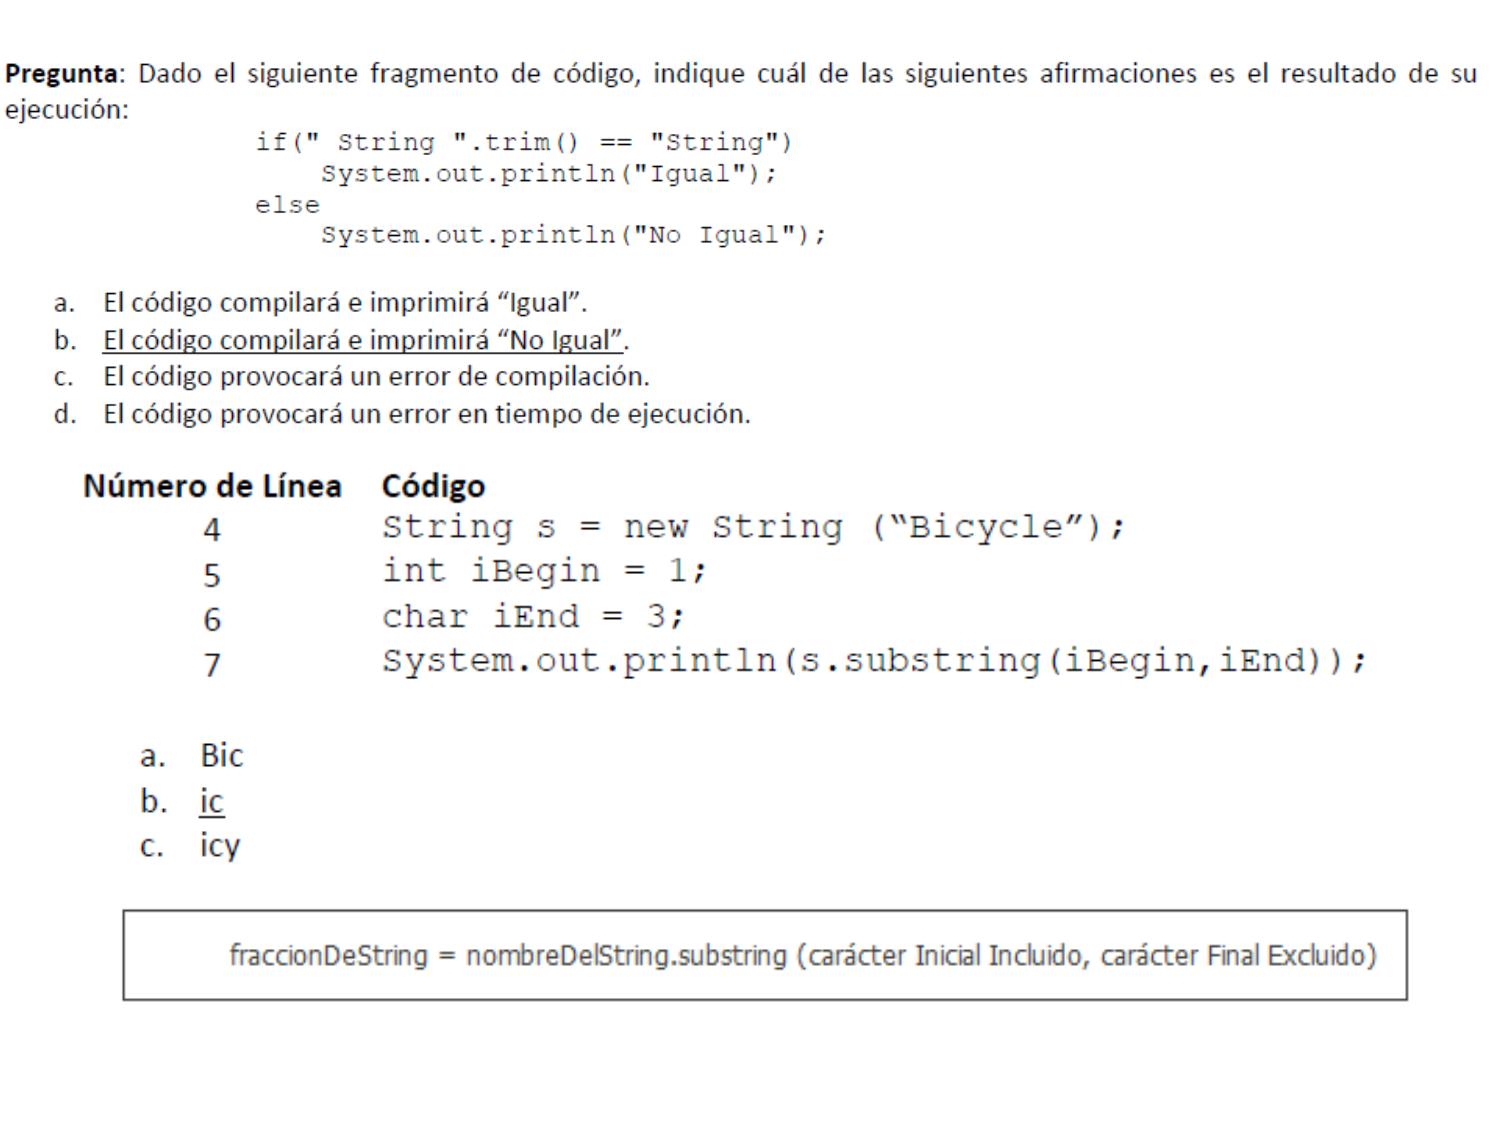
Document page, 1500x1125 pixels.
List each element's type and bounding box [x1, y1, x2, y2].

picture [64, 467, 1442, 870]
picture [0, 42, 1500, 448]
picture [112, 890, 1431, 1035]
